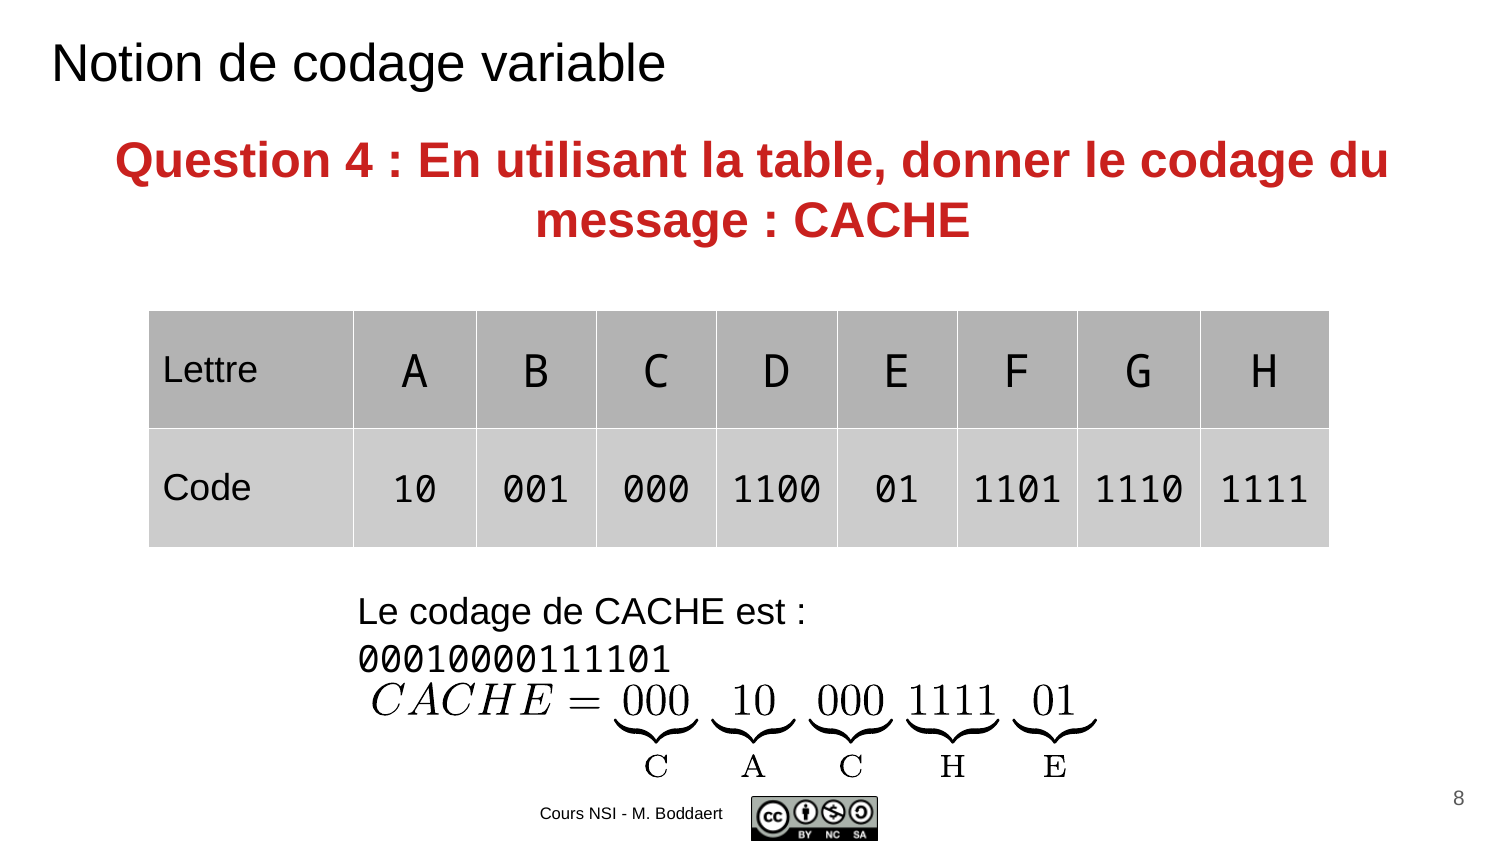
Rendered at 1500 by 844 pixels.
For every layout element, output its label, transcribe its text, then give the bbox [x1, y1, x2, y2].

table_cell 000 [597, 429, 716, 547]
picture [751, 796, 878, 841]
table_cell 001 [477, 429, 596, 547]
slide_number <numéro> [1389, 764, 1480, 830]
table_header D [717, 311, 837, 428]
table_header B [477, 311, 596, 428]
table_cell 1100 [717, 429, 837, 547]
table_header A [354, 311, 476, 428]
text_box [372, 682, 1097, 778]
text_box Le codage de CACHE est : 00010000111101 [342, 583, 1134, 650]
title Notion de codage variable [51, 13, 1449, 108]
table_cell 1111 [1201, 429, 1329, 547]
table_cell 1110 [1078, 429, 1200, 547]
table_cell 01 [838, 429, 957, 547]
table_header E [838, 311, 957, 428]
table_header G [1078, 311, 1200, 428]
table_header C [597, 311, 716, 428]
table_header H [1201, 311, 1329, 428]
table_header Lettre [149, 311, 353, 428]
table_cell 10 [354, 429, 476, 547]
table_cell Code [149, 429, 353, 547]
table_header F [958, 311, 1077, 428]
table_cell 1101 [958, 429, 1077, 547]
text_box Question 4 : En utilisant la table, donner le codage du message : CACHE [29, 120, 1477, 502]
